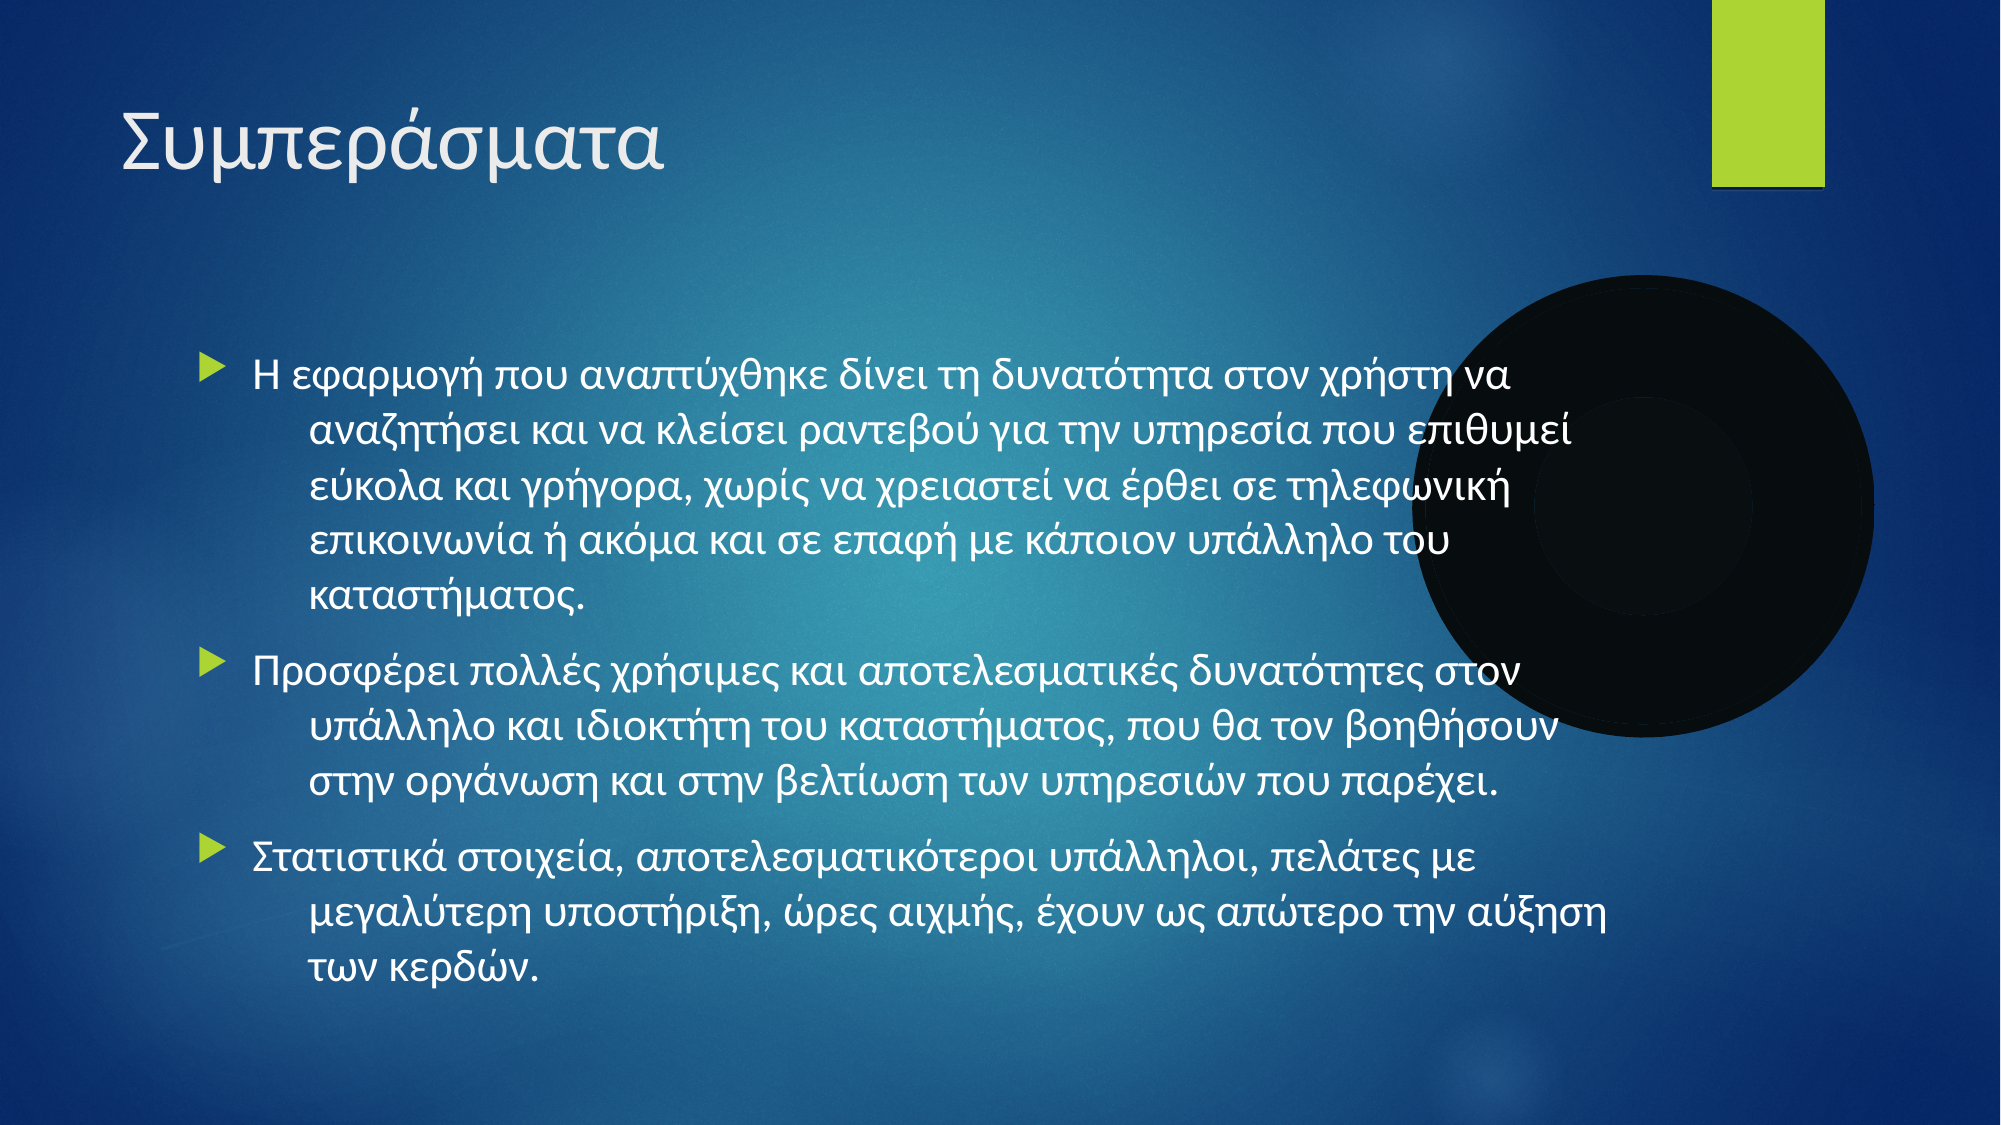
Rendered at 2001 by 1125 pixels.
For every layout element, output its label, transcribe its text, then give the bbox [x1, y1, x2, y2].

list Η εφαρμογή που αναπτύχθηκε δίνει τη δυνατότητα στον χρήστη να αναζητήσει και να κλείσει ραντεβού για την υπηρεσία που επιθυμεί εύκολα και γρήγορα, χωρίς να χρειαστεί να έρθει σε τηλεφωνική επικοινωνία ή ακόμα και σε επαφή με κάποιον υπάλληλο του καταστήματος. Προσφέρει πολλές χρήσιμες και αποτελεσματικές δυνατότητες στον υπάλληλο και ιδιοκτήτη του καταστήματος, που θα τον βοηθήσουν στην οργάνωση και στην βελτίωση των υπηρεσιών που παρέχει. Στατιστικά στοιχεία, αποτελεσματικότεροι υπάλληλοι, πελάτες με μεγαλύτερη υποστήριξη, ώρες αιχμής, έχουν ως απώτερο την αύξηση των κερδών. [181, 336, 1649, 1026]
title Συμπεράσματα [106, 74, 1649, 305]
